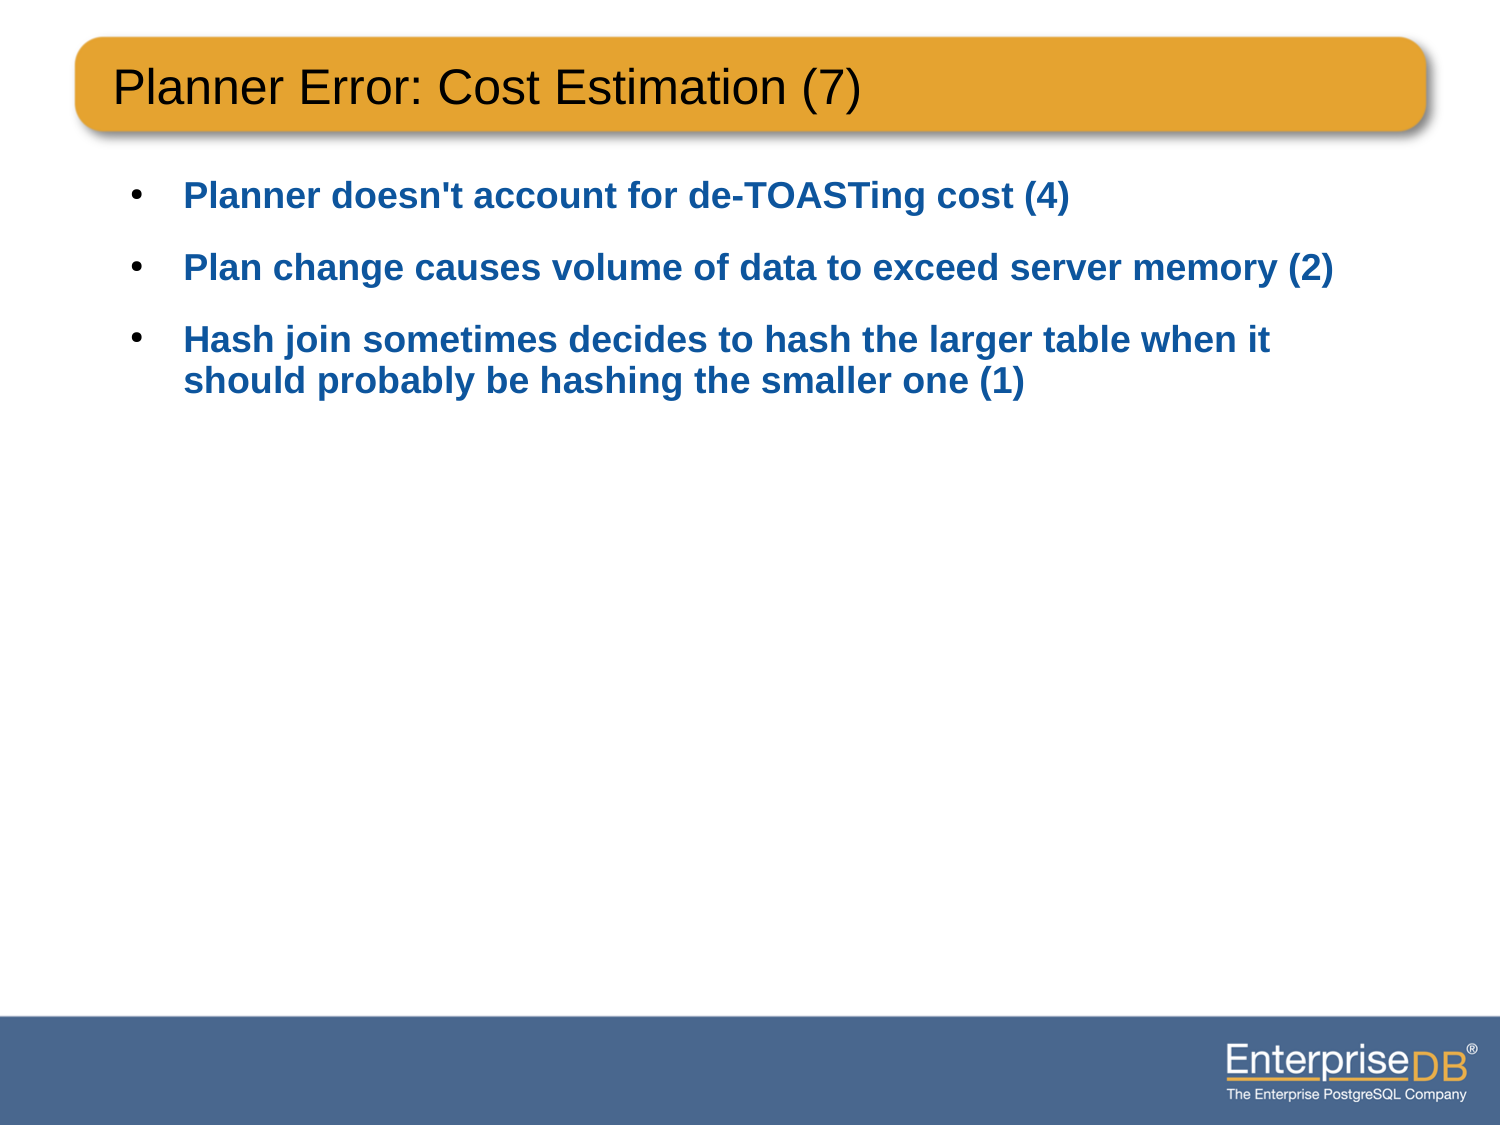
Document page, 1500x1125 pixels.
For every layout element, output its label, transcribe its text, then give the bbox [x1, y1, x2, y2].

title Planner Error: Cost Estimation (7) [112, 37, 1388, 138]
picture [0, 0, 1500, 1125]
list Planner doesn't account for de-TOASTing cost (4) Plan change causes volume of data to exceed server memory (2) Hash join sometimes decides to hash the larger table when it should probably be hashing the smaller one (1) [112, 174, 1388, 948]
